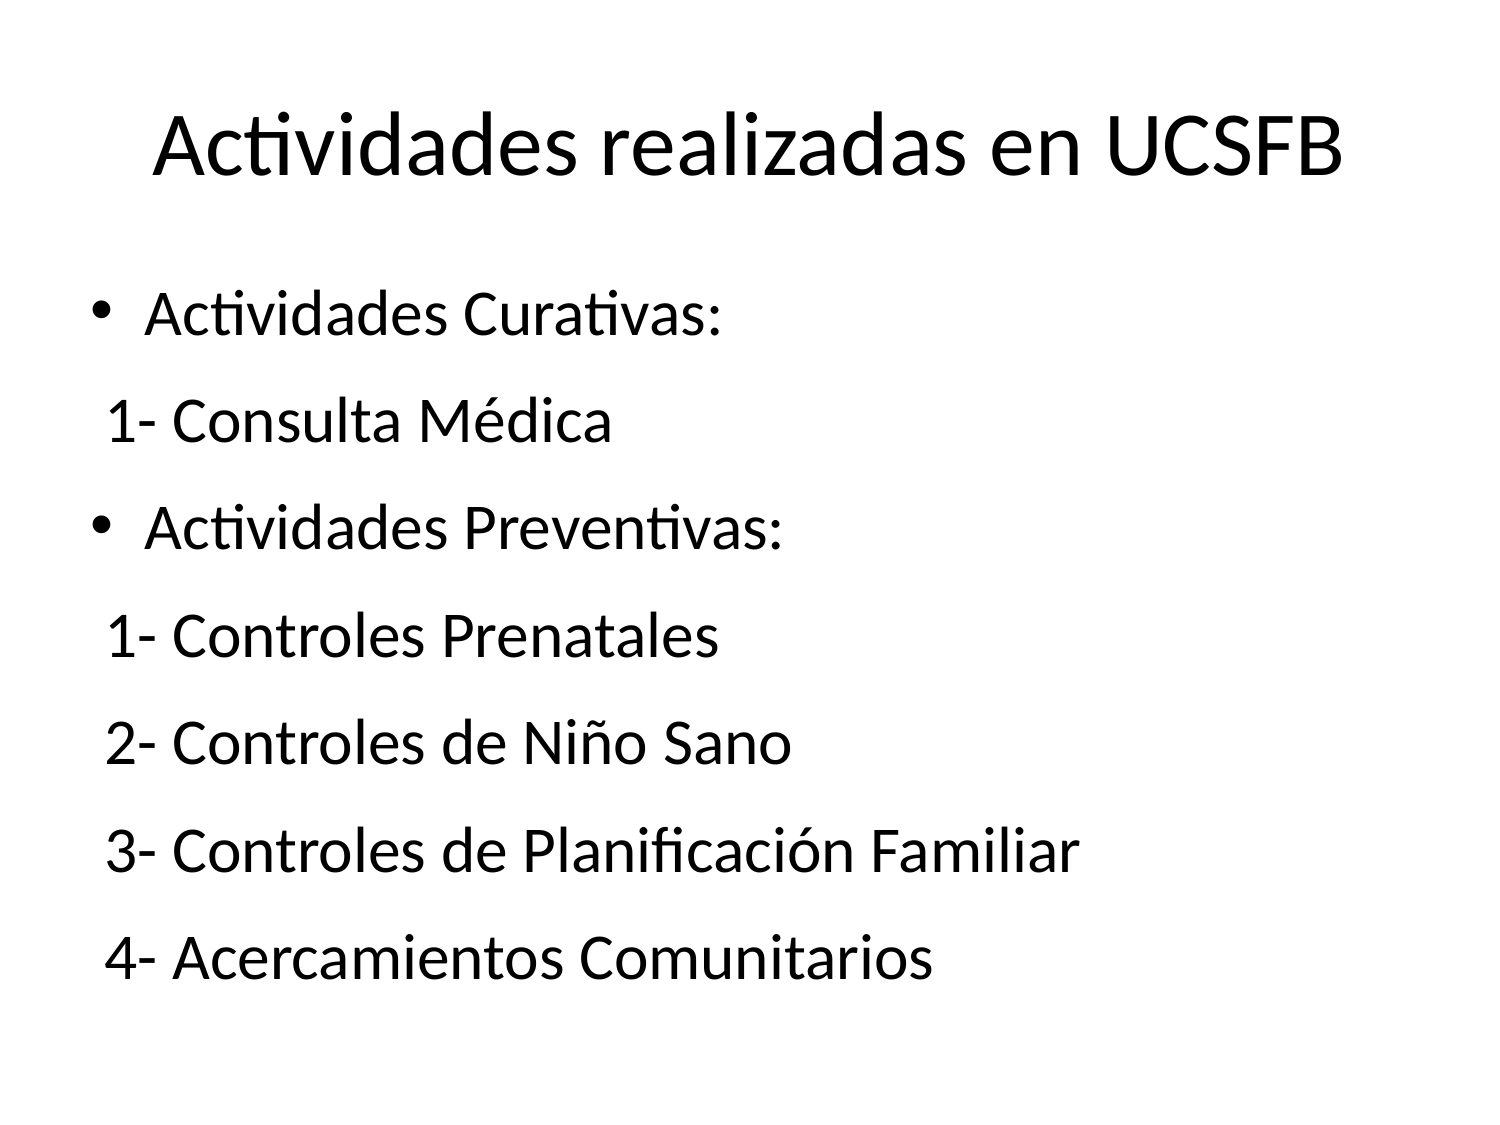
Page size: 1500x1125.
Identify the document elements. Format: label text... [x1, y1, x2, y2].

title Actividades realizadas en UCSFB [75, 45, 1425, 233]
list Actividades Curativas: 1- Consulta Médica Actividades Preventivas: 1- Controles Prenatales 2- Controles de Niño Sano 3- Controles de Planificación Familiar 4- Acercamientos Comunitarios [75, 262, 1425, 1005]
